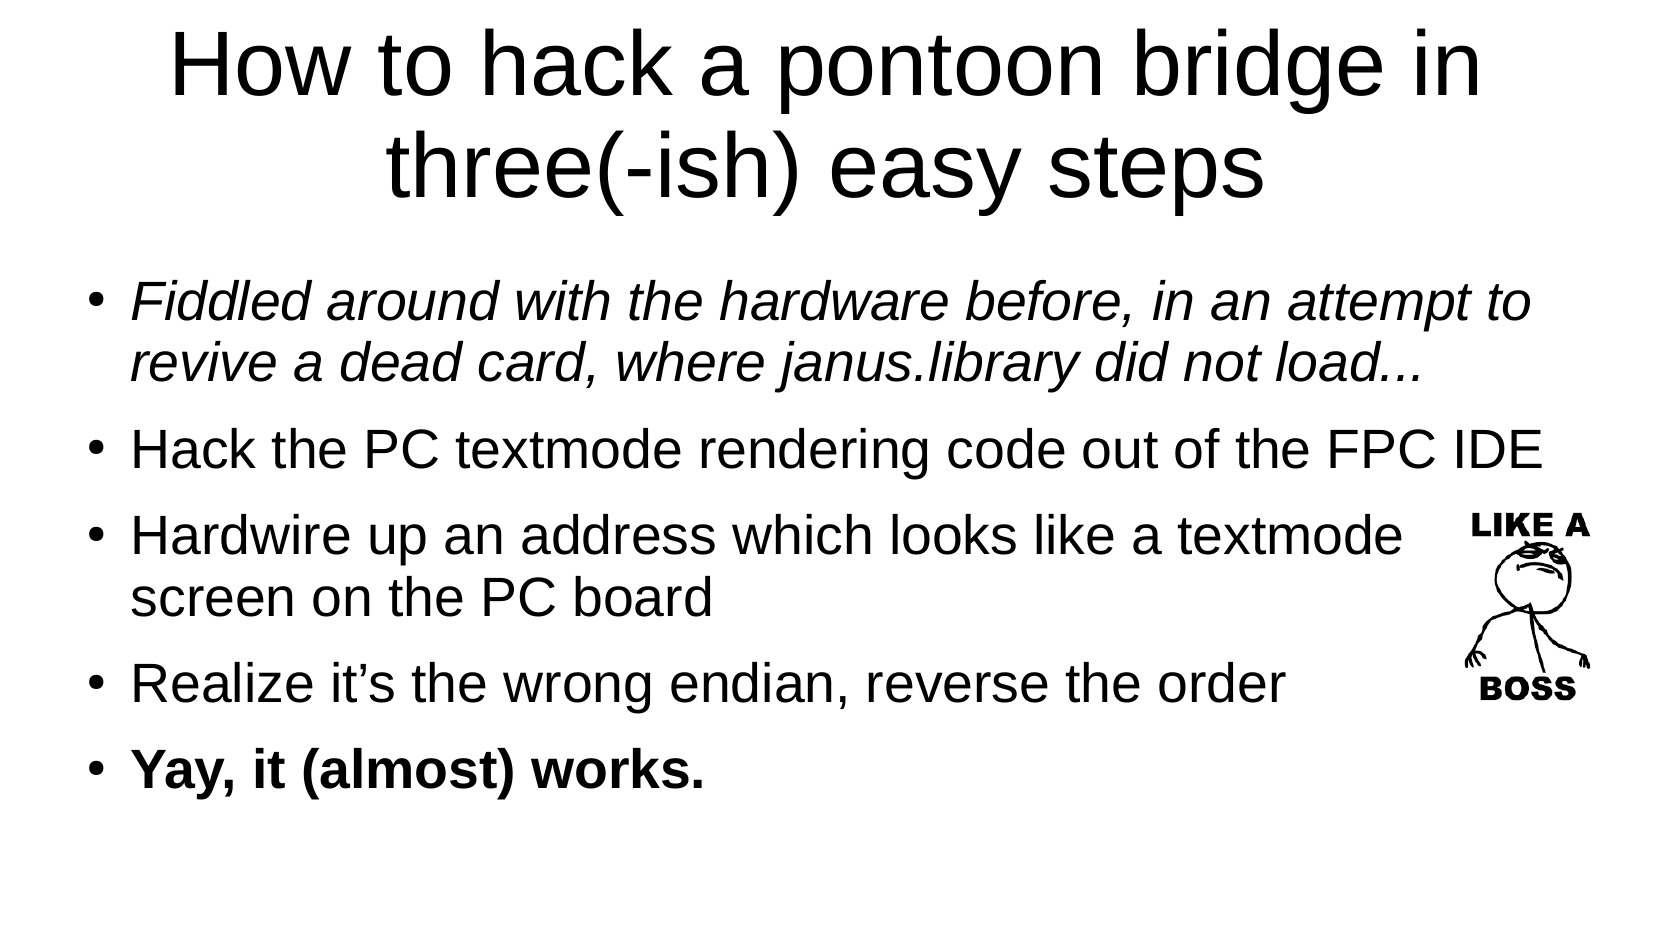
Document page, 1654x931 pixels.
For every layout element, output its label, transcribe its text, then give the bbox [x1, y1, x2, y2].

picture [1440, 508, 1614, 706]
title How to hack a pontoon bridge in three(-ish) easy steps [82, 12, 1571, 218]
list Fiddled around with the hardware before, in an attempt to revive a dead card, where janus.library did not load... Hack the PC textmode rendering code out of the FPC IDE Hardwire up an address which looks like a textmode screen on the PC board Realize it’s the wrong endian, reverse the order Yay, it (almost) works. [71, 270, 1561, 810]
